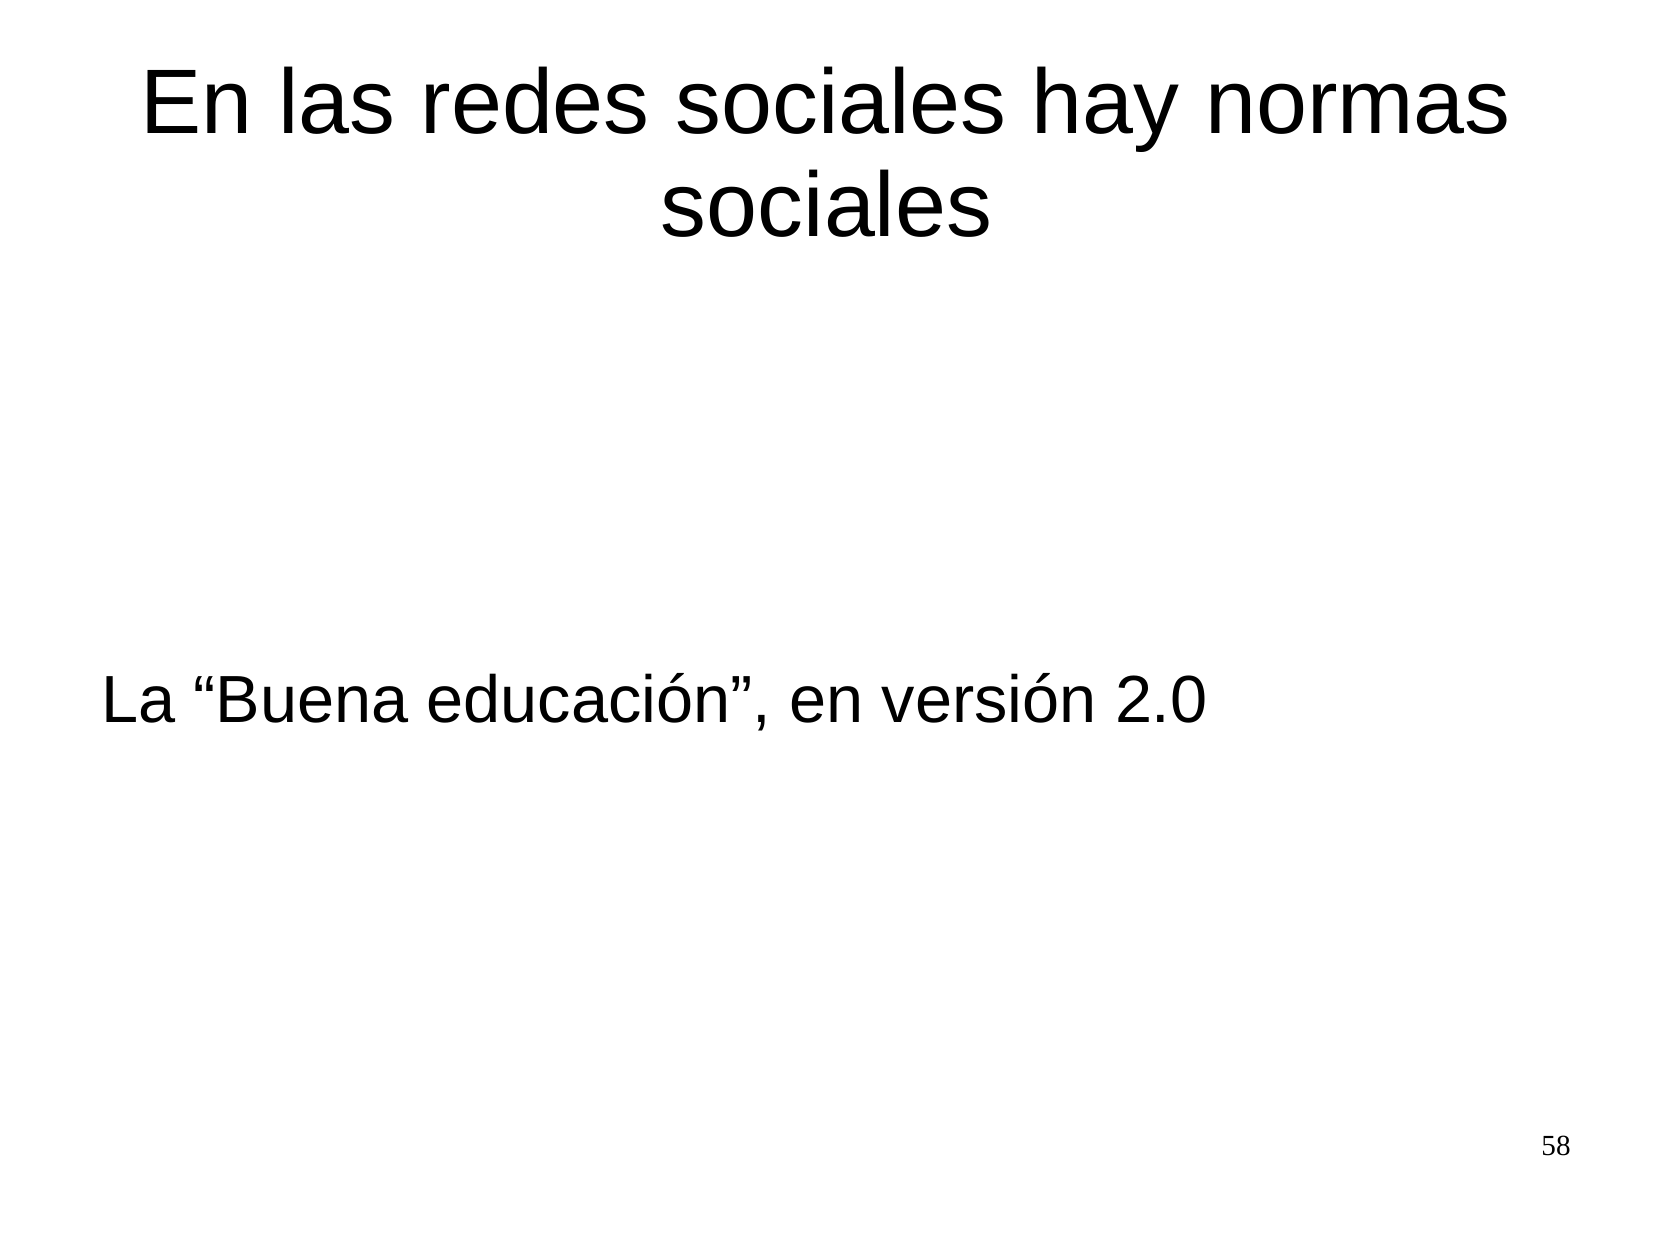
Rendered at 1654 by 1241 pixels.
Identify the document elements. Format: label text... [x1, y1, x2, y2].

subtitle La “Buena educación”, en versión 2.0 [82, 290, 1571, 1109]
title En las redes sociales hay normas sociales [82, 49, 1571, 257]
